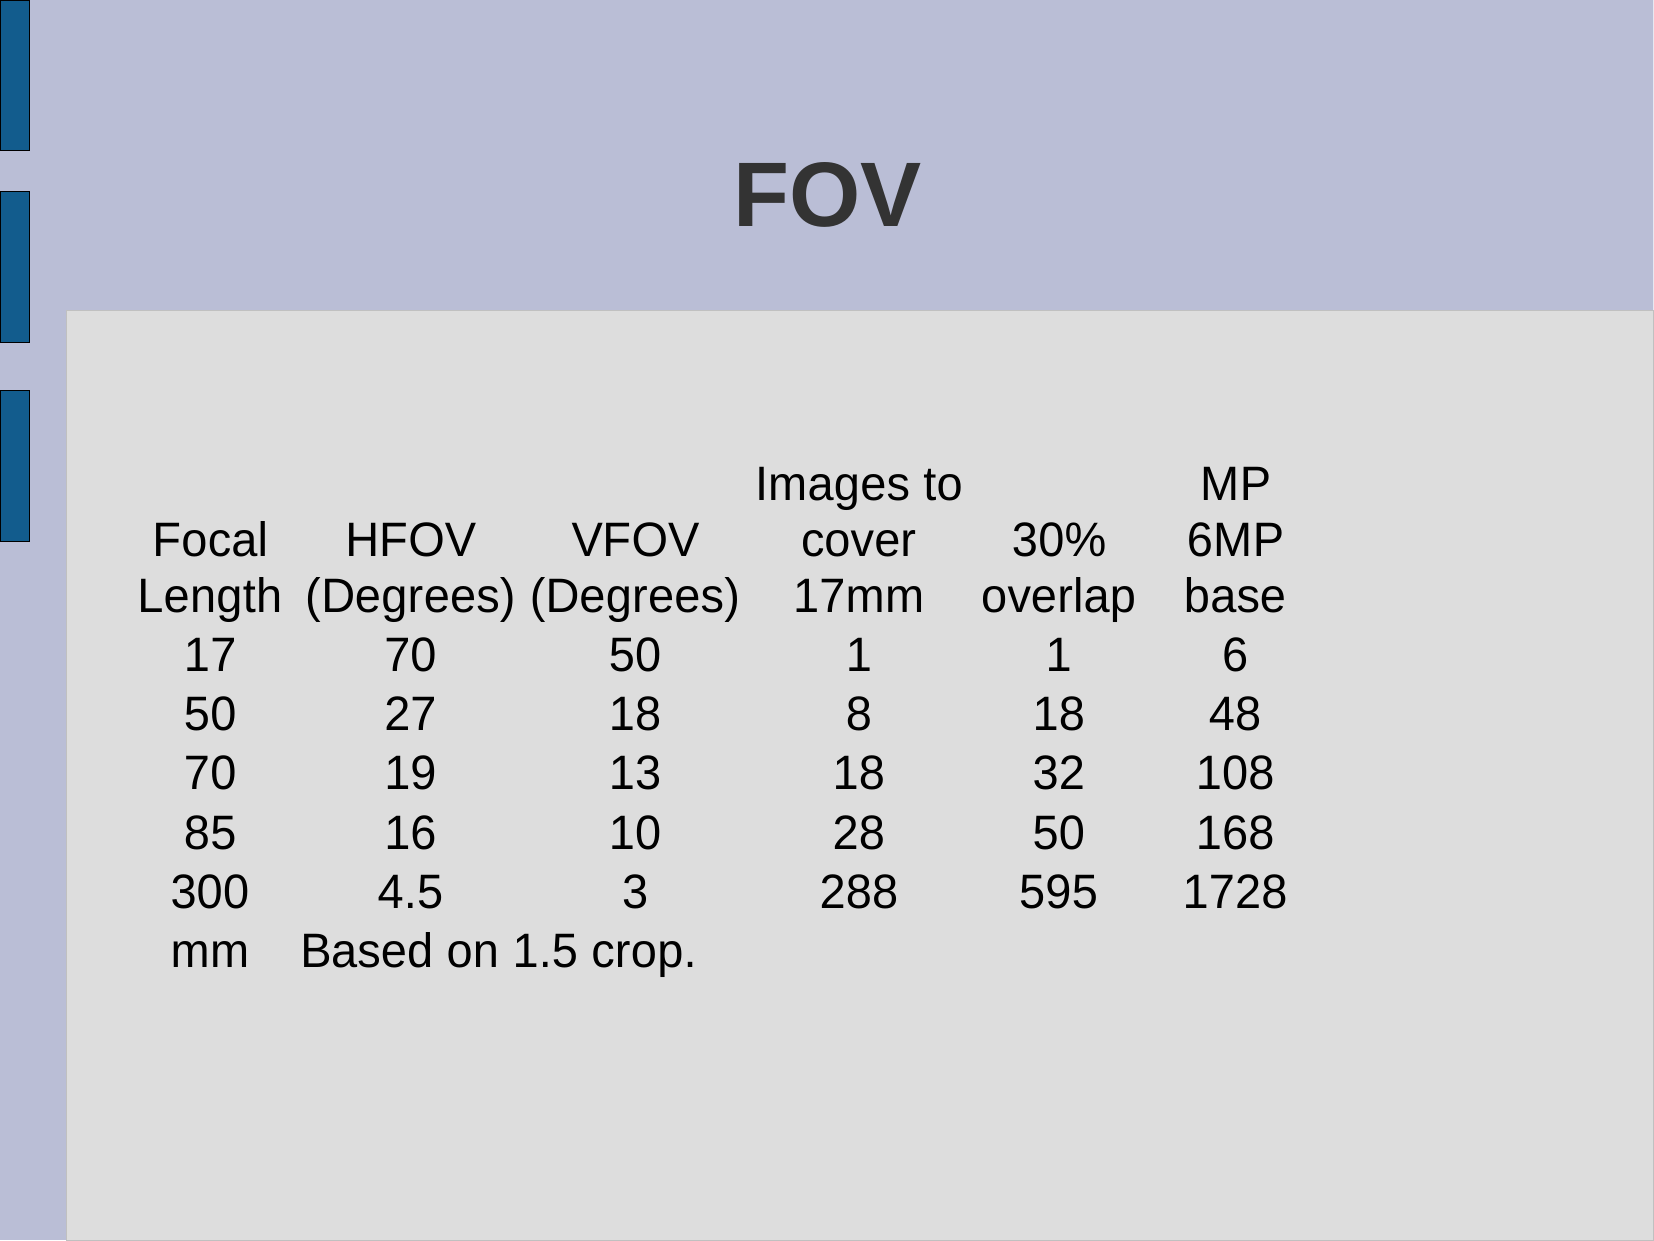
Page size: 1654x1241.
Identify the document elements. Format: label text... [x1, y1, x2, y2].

chart [121, 345, 1503, 1101]
title FOV [121, 91, 1534, 299]
